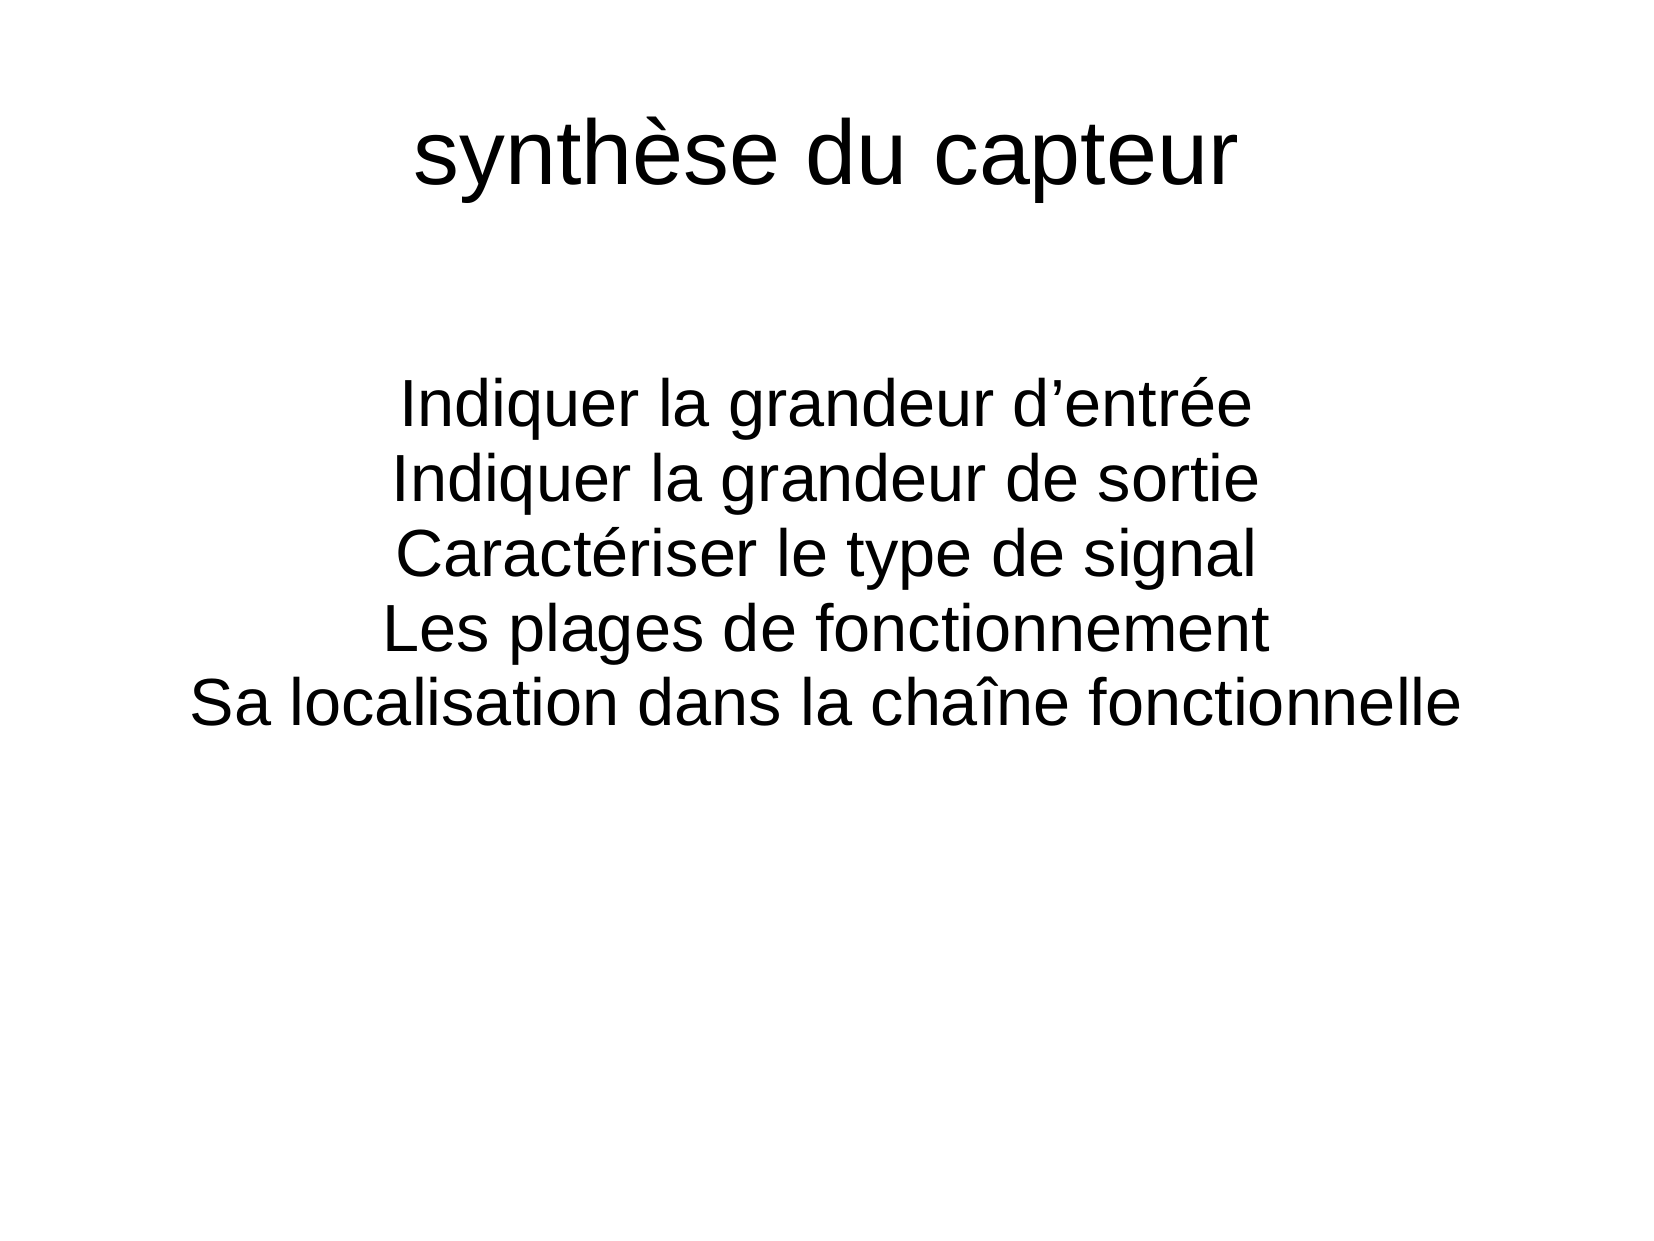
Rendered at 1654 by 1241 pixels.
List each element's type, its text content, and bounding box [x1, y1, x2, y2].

title synthèse du capteur [82, 49, 1571, 257]
subtitle Indiquer la grandeur d’entrée Indiquer la grandeur de sortie Caractériser le type de signal Les plages de fonctionnement Sa localisation dans la chaîne fonctionnelle [82, 307, 1571, 875]
